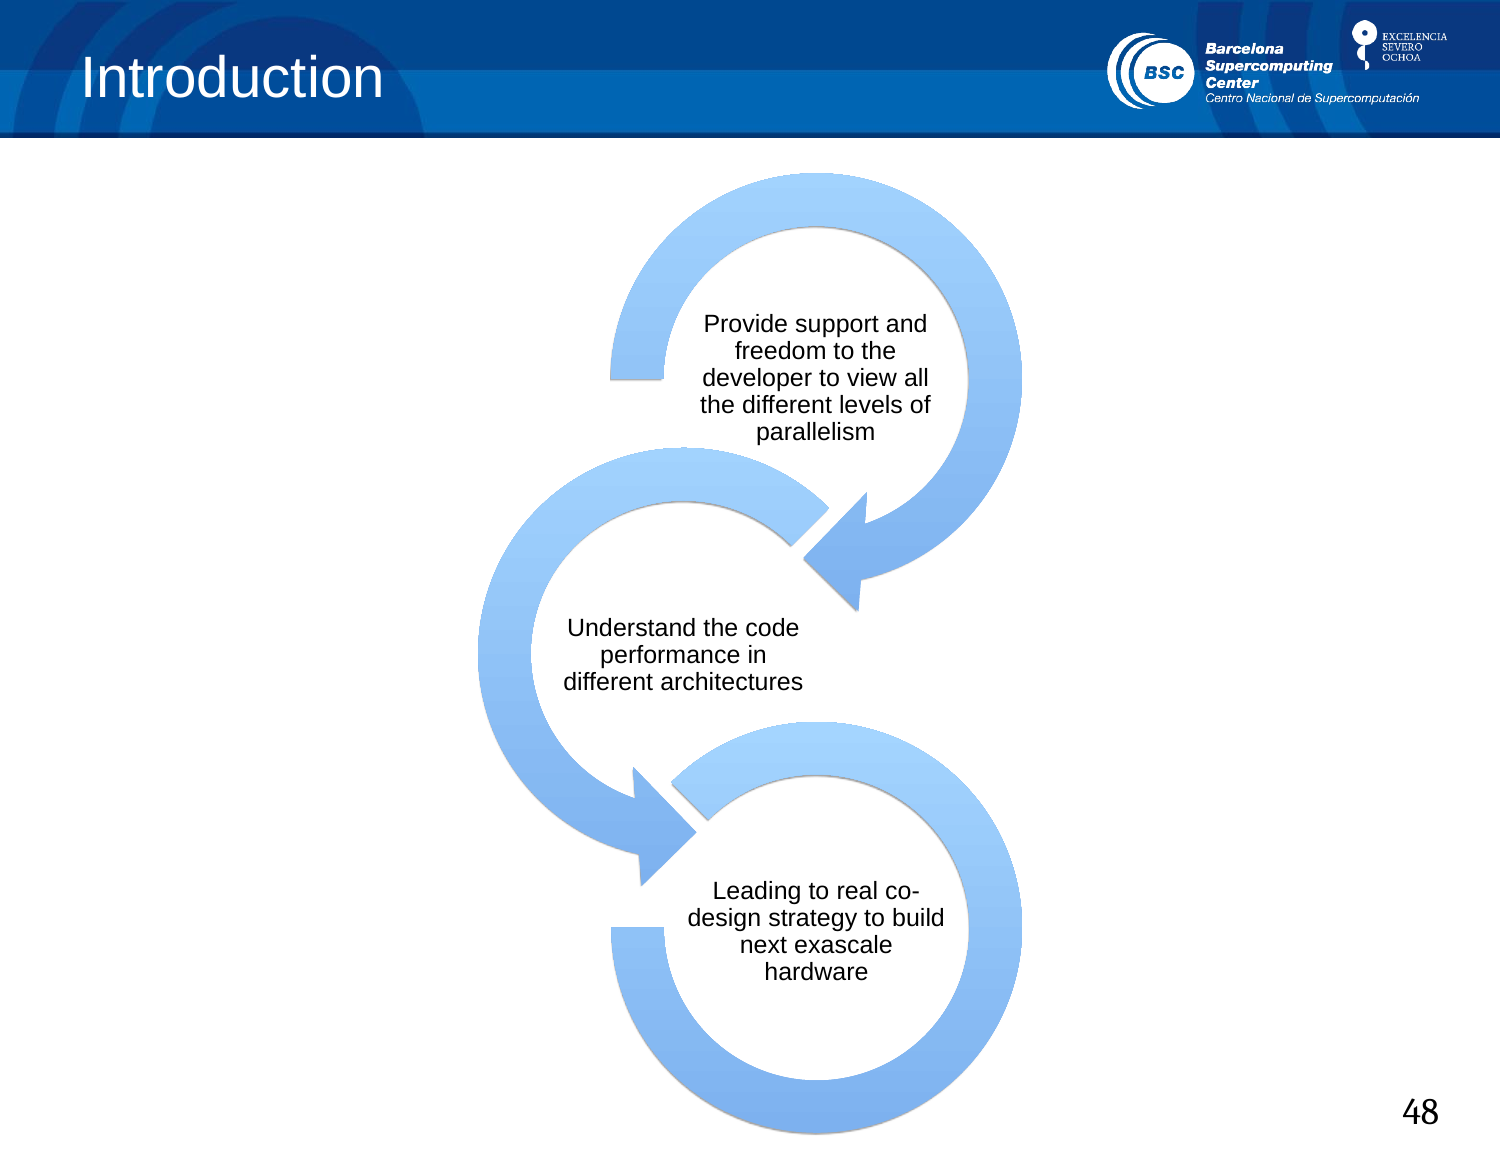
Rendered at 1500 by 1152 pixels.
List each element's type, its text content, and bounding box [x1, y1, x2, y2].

text_box [478, 447, 829, 887]
text_box Understand the code performance in different architectures [550, 588, 817, 722]
text_box Provide support and freedom to the developer to view all the different levels of parallelism [683, 312, 949, 446]
text_box [611, 722, 1023, 1133]
text_box Leading to real co-design strategy to build next exascale hardware [683, 865, 950, 998]
picture [0, 0, 1500, 138]
title Introduction [65, 23, 1081, 138]
text_box [610, 173, 1022, 612]
